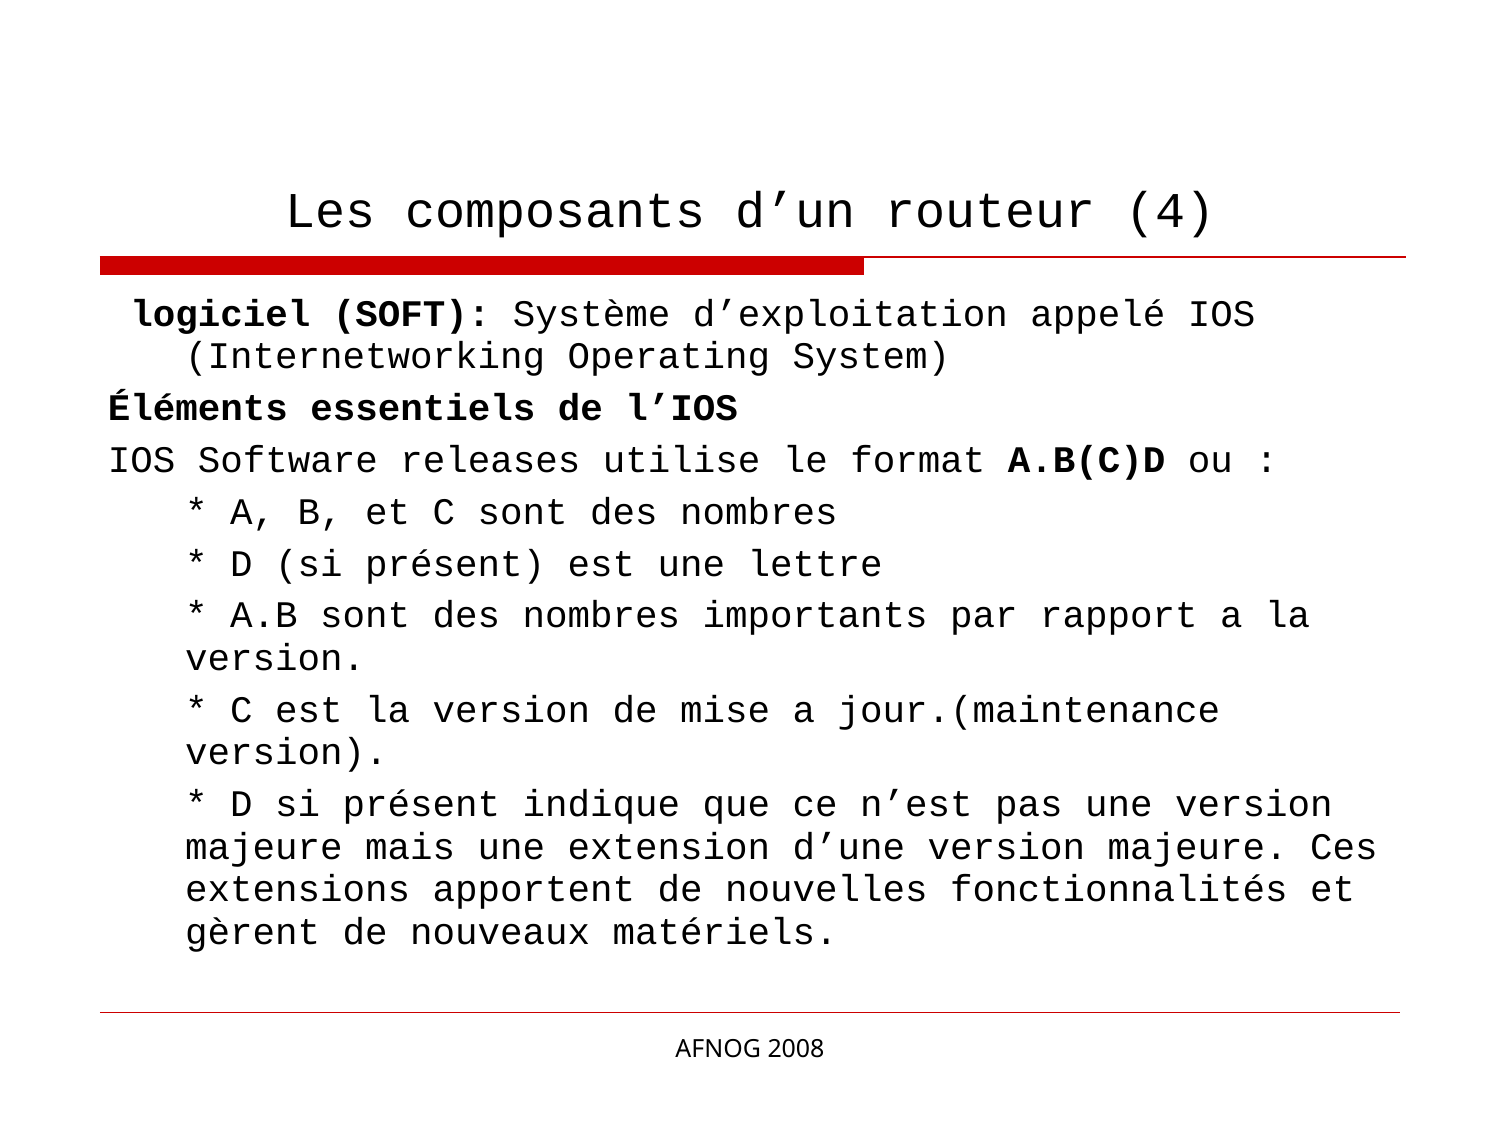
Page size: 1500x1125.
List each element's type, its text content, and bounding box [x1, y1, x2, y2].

text_box AFNOG 2008 [512, 1024, 988, 1103]
title Les composants d’un routeur (4) [94, 49, 1407, 250]
list logiciel (SOFT): Système d’exploitation appelé IOS (Internetworking Operating System) Éléments essentiels de l’IOS IOS Software releases utilise le format A.B(C)D ou : * A, B, et C sont des nombres * D (si présent) est une lettre * A.B sont des nombres importants par rapport a la version. * C est la version de mise a jour.(maintenance version). * D si présent indique que ce n’est pas une version majeure mais une extension d’une version majeure. Ces extensions apportent de nouvelles fonctionnalités et gèrent de nouveaux matériels. [92, 287, 1406, 998]
